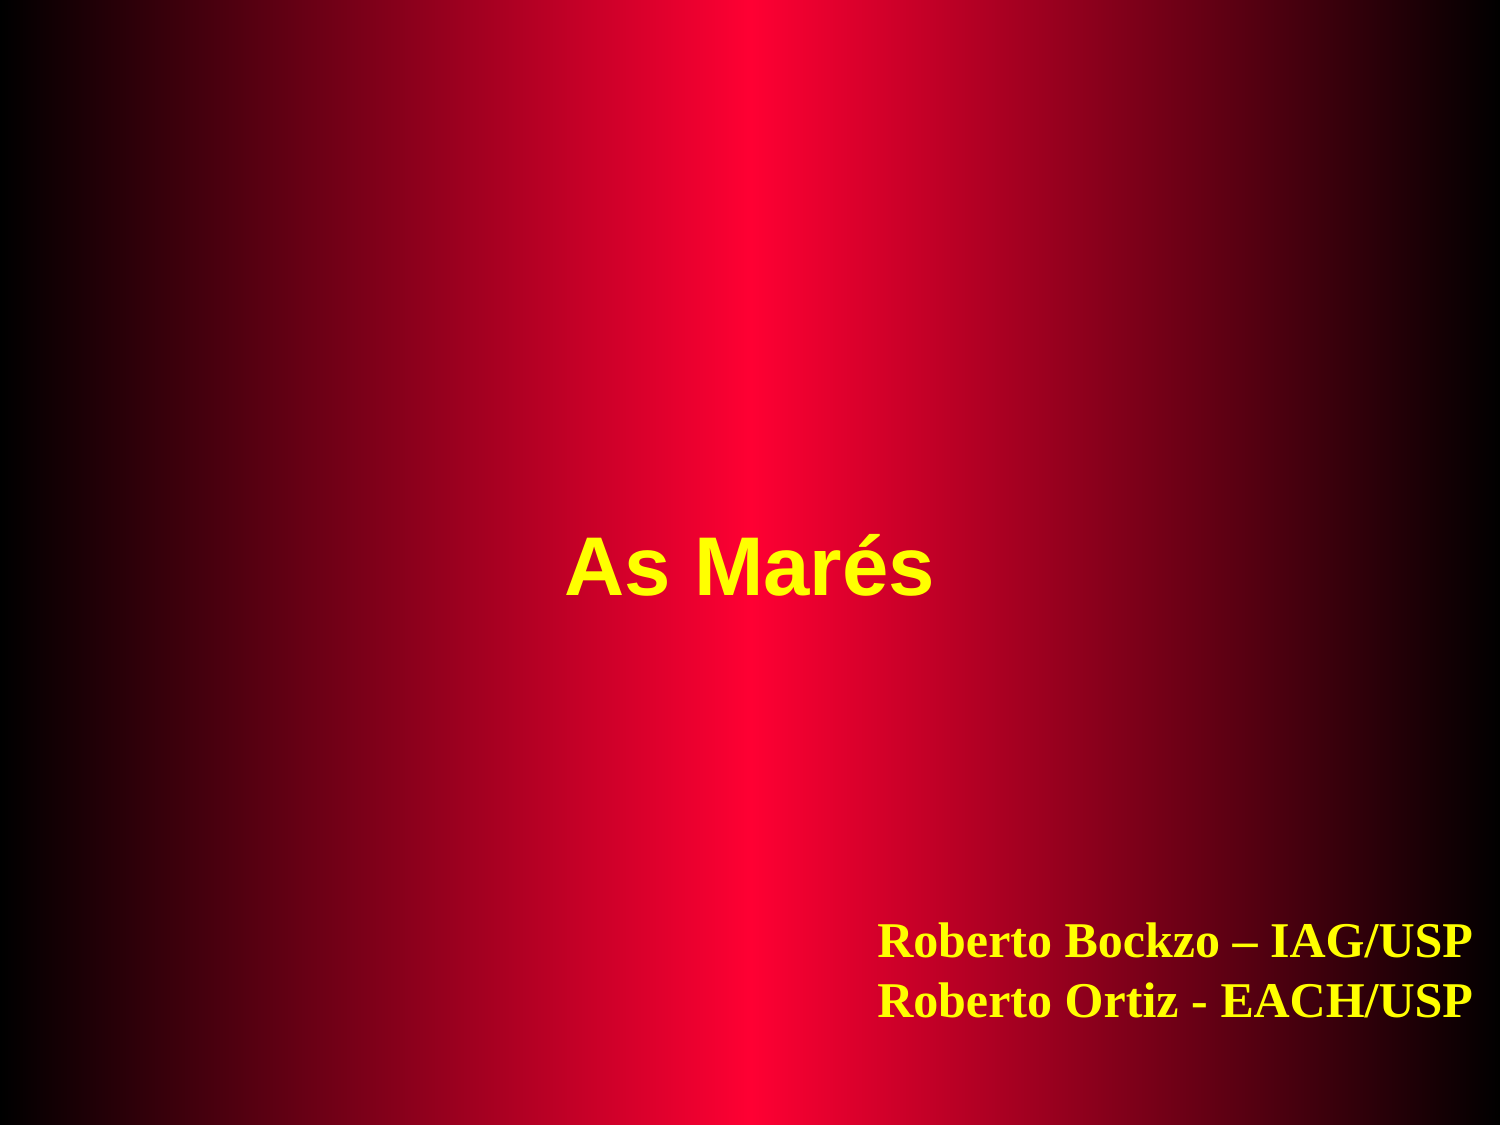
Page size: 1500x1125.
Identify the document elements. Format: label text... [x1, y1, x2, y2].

text_box Roberto Bockzo – IAG/USP Roberto Ortiz - EACH/USP [862, 900, 1489, 1036]
title As Marés [112, 275, 1388, 863]
